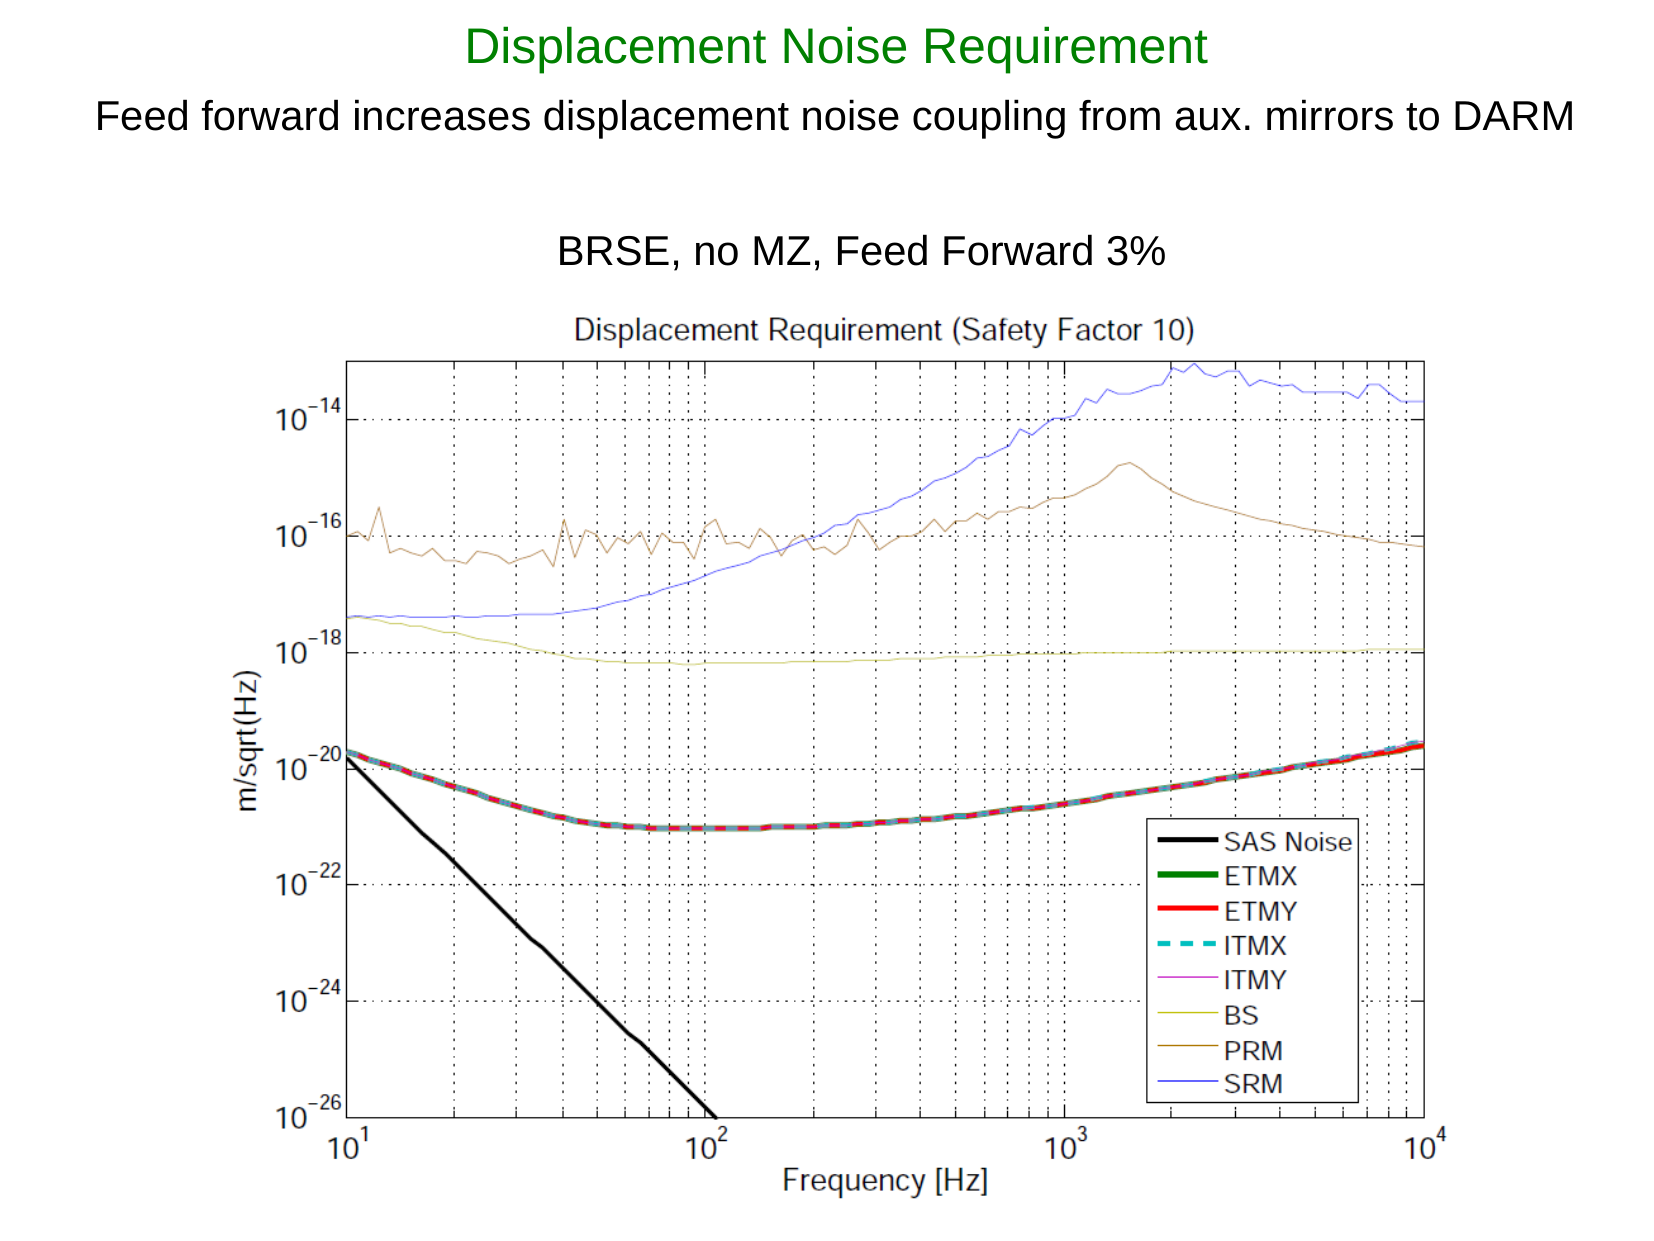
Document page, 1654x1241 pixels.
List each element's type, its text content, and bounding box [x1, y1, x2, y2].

text_box Displacement Noise Requirement [449, 10, 1224, 82]
text_box BRSE, no MZ, Feed Forward 3% [542, 220, 1182, 282]
picture [213, 300, 1487, 1230]
text_box Feed forward increases displacement noise coupling from aux. mirrors to DARM [79, 85, 1592, 147]
